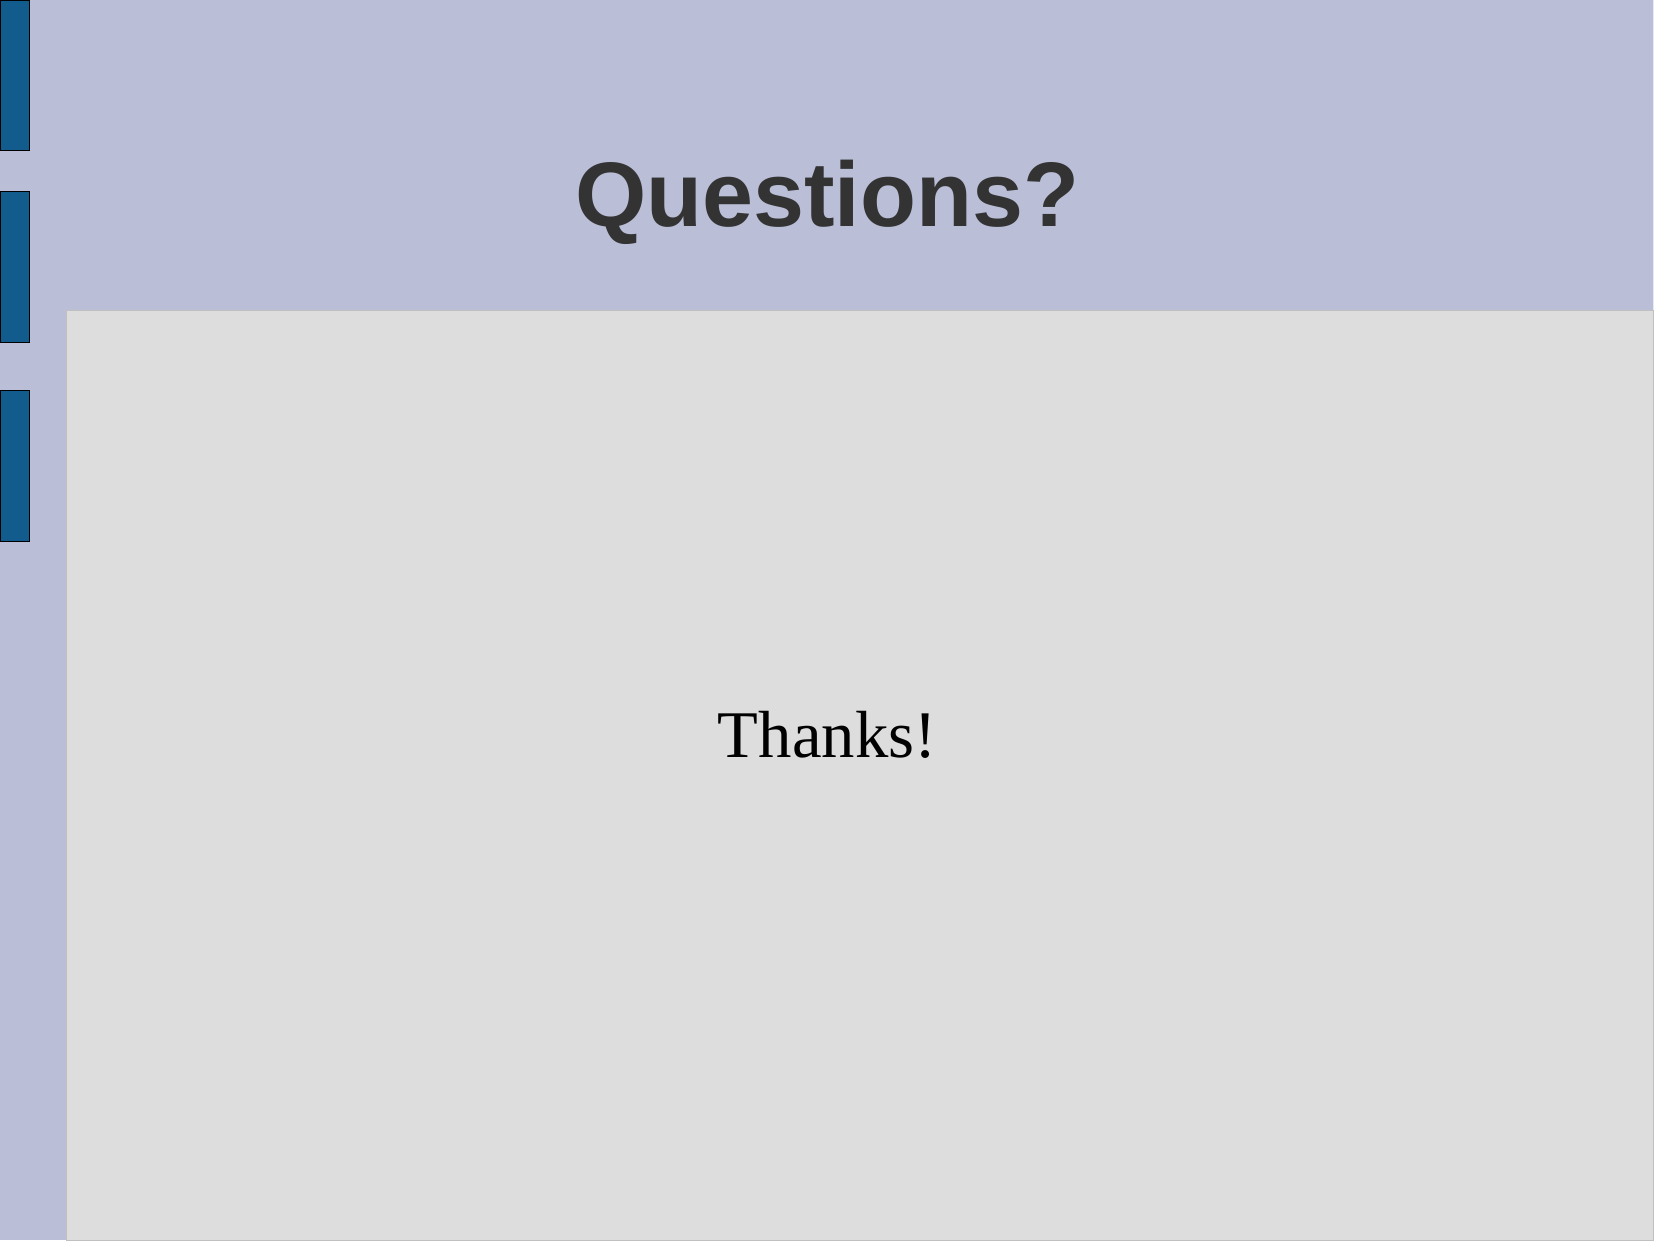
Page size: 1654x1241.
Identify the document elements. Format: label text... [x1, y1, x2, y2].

subtitle Thanks! [121, 344, 1534, 1127]
title Questions? [121, 91, 1534, 299]
